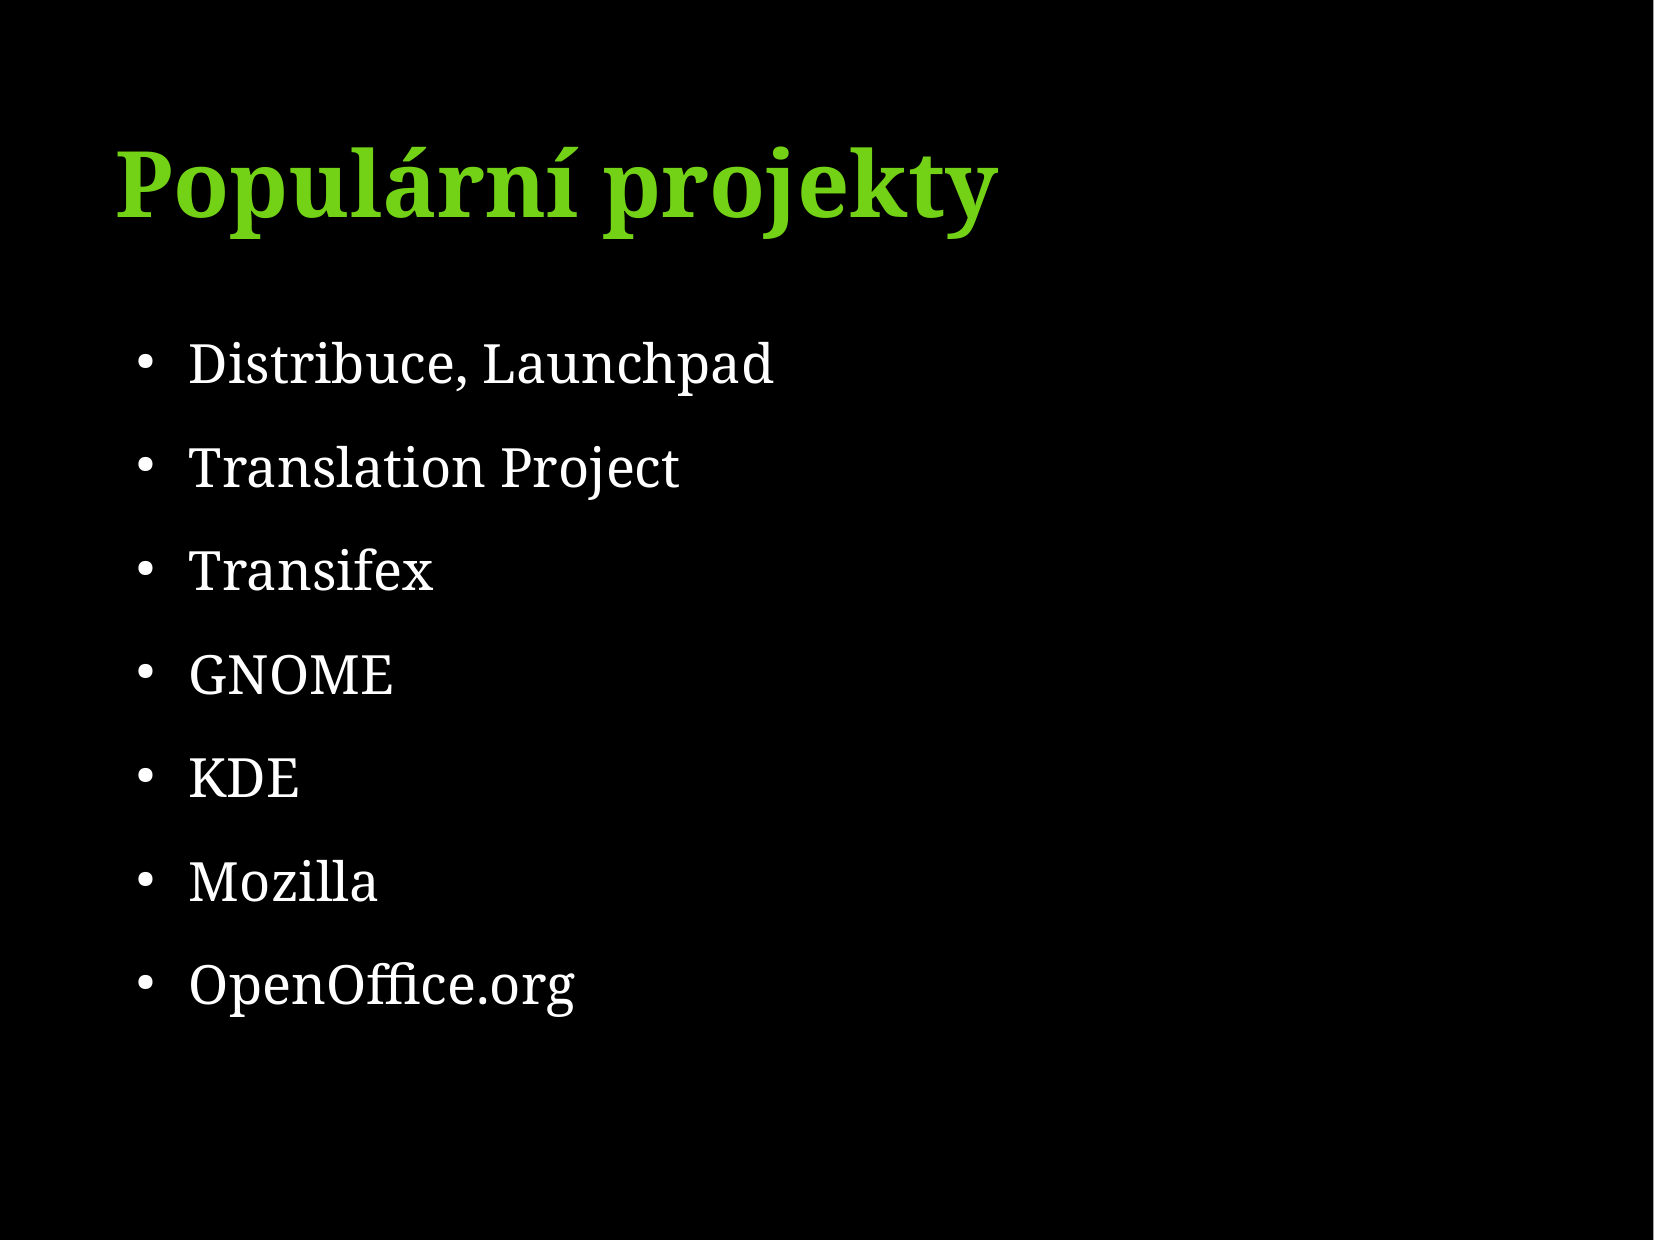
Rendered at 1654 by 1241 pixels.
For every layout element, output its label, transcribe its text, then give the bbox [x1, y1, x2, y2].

list Distribuce, Launchpad Translation Project Transifex GNOME KDE Mozilla OpenOffice.org [118, 325, 1536, 1145]
title Populární projekty [115, 78, 1539, 287]
